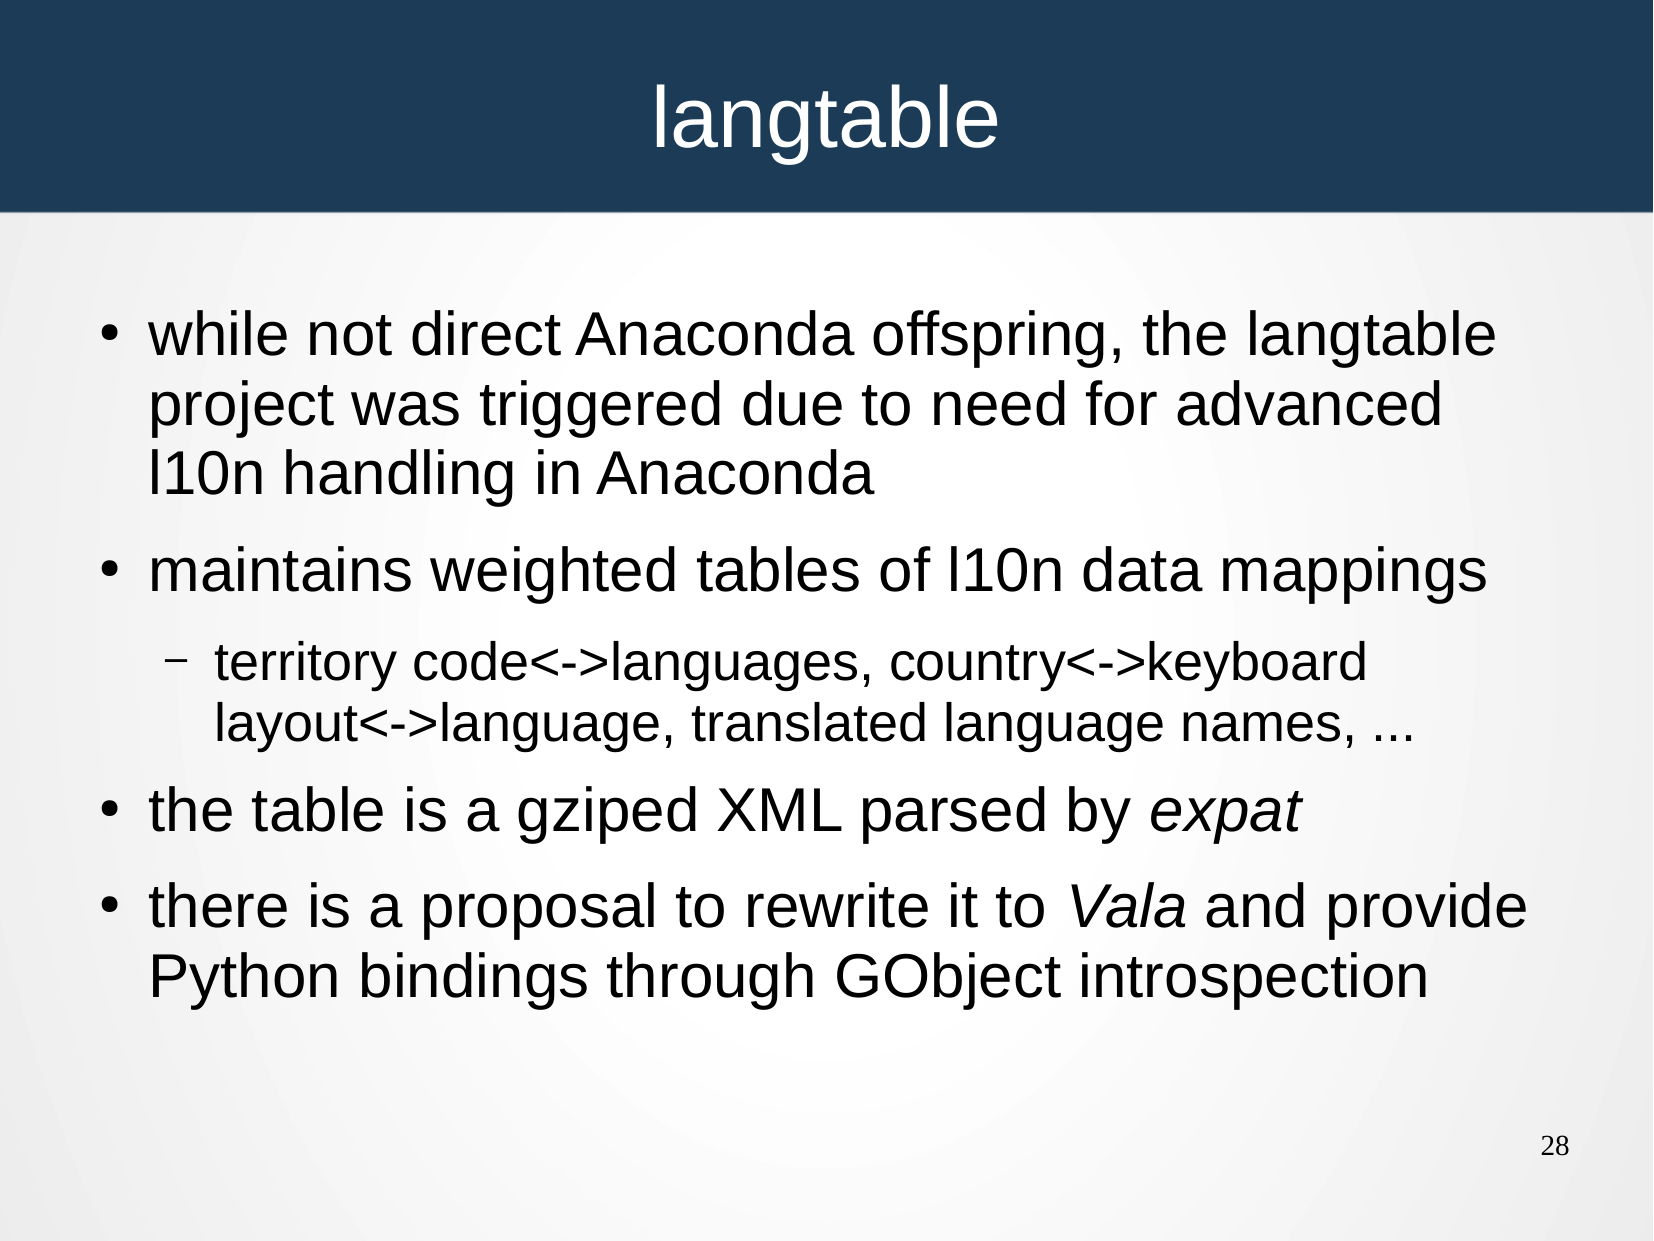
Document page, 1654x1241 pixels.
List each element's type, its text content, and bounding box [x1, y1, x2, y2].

title langtable [82, 47, 1571, 189]
picture [0, 0, 1653, 1241]
list while not direct Anaconda offspring, the langtable project was triggered due to need for advanced l10n handling in Anaconda maintains weighted tables of l10n data mappings territory code<->languages, country<->keyboard layout<->language, translated language names, ... the table is a gziped XML parsed by expat there is a proposal to rewrite it to Vala and provide Python bindings through GObject introspection [82, 299, 1571, 1019]
